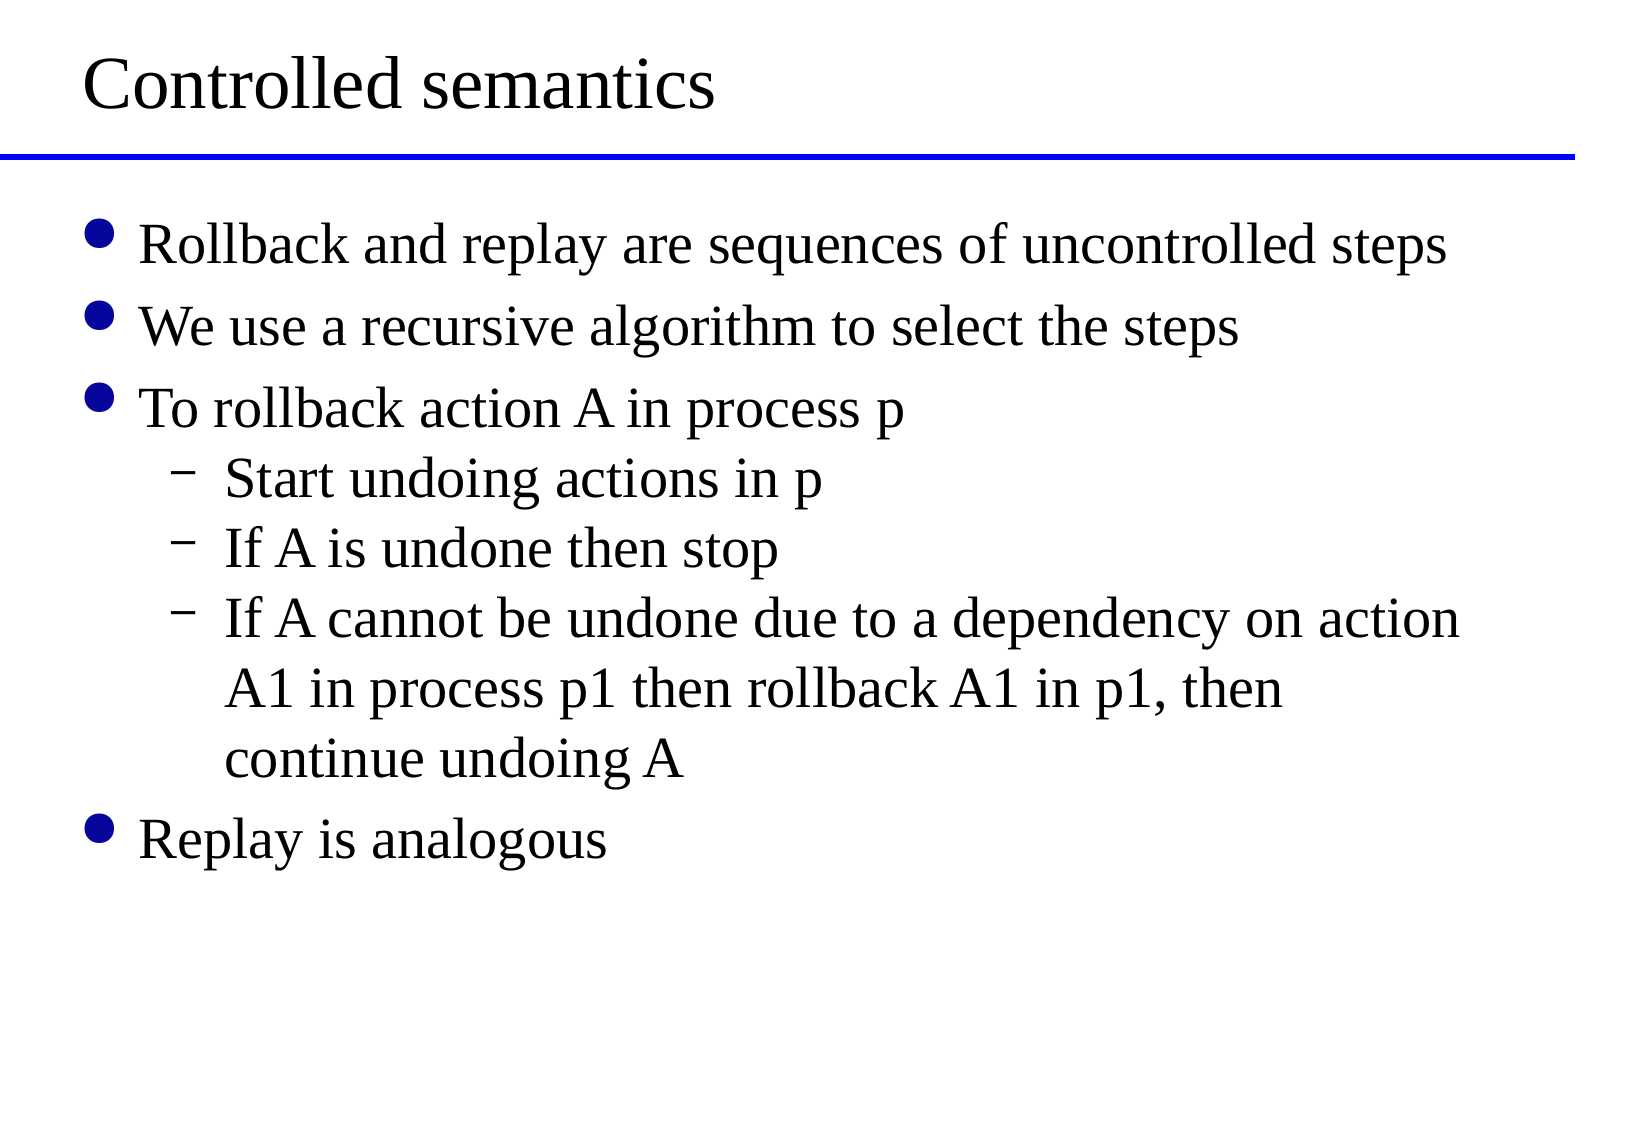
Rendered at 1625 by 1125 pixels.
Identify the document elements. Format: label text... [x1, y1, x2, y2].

list Rollback and replay are sequences of uncontrolled steps We use a recursive algorithm to select the steps To rollback action A in process p Start undoing actions in p If A is undone then stop If A cannot be undone due to a dependency on action A1 in process p1 then rollback A1 in p1, then continue undoing A Replay is analogous [67, 198, 1478, 1061]
title Controlled semantics [67, 27, 1544, 131]
